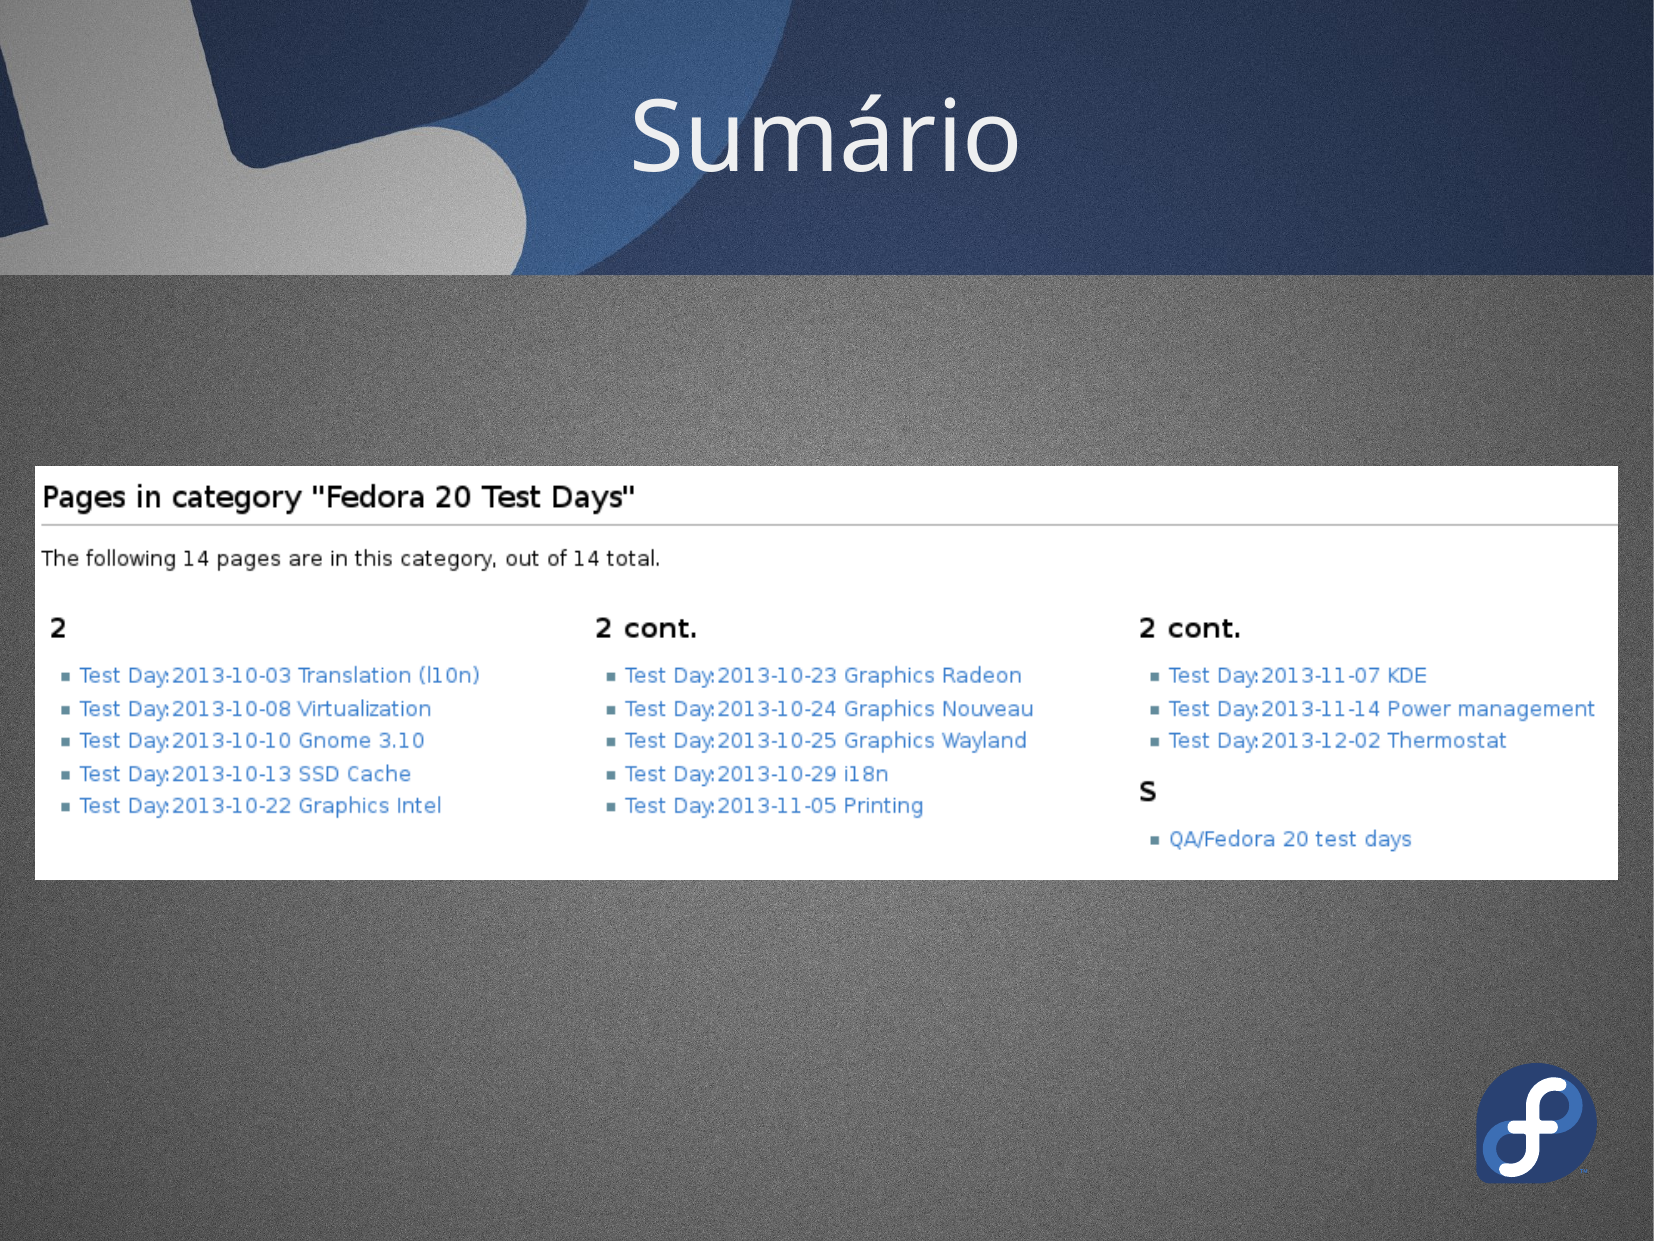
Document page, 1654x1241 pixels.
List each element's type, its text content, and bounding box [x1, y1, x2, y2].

picture [0, 0, 1654, 1241]
title Sumário [88, 29, 1565, 237]
